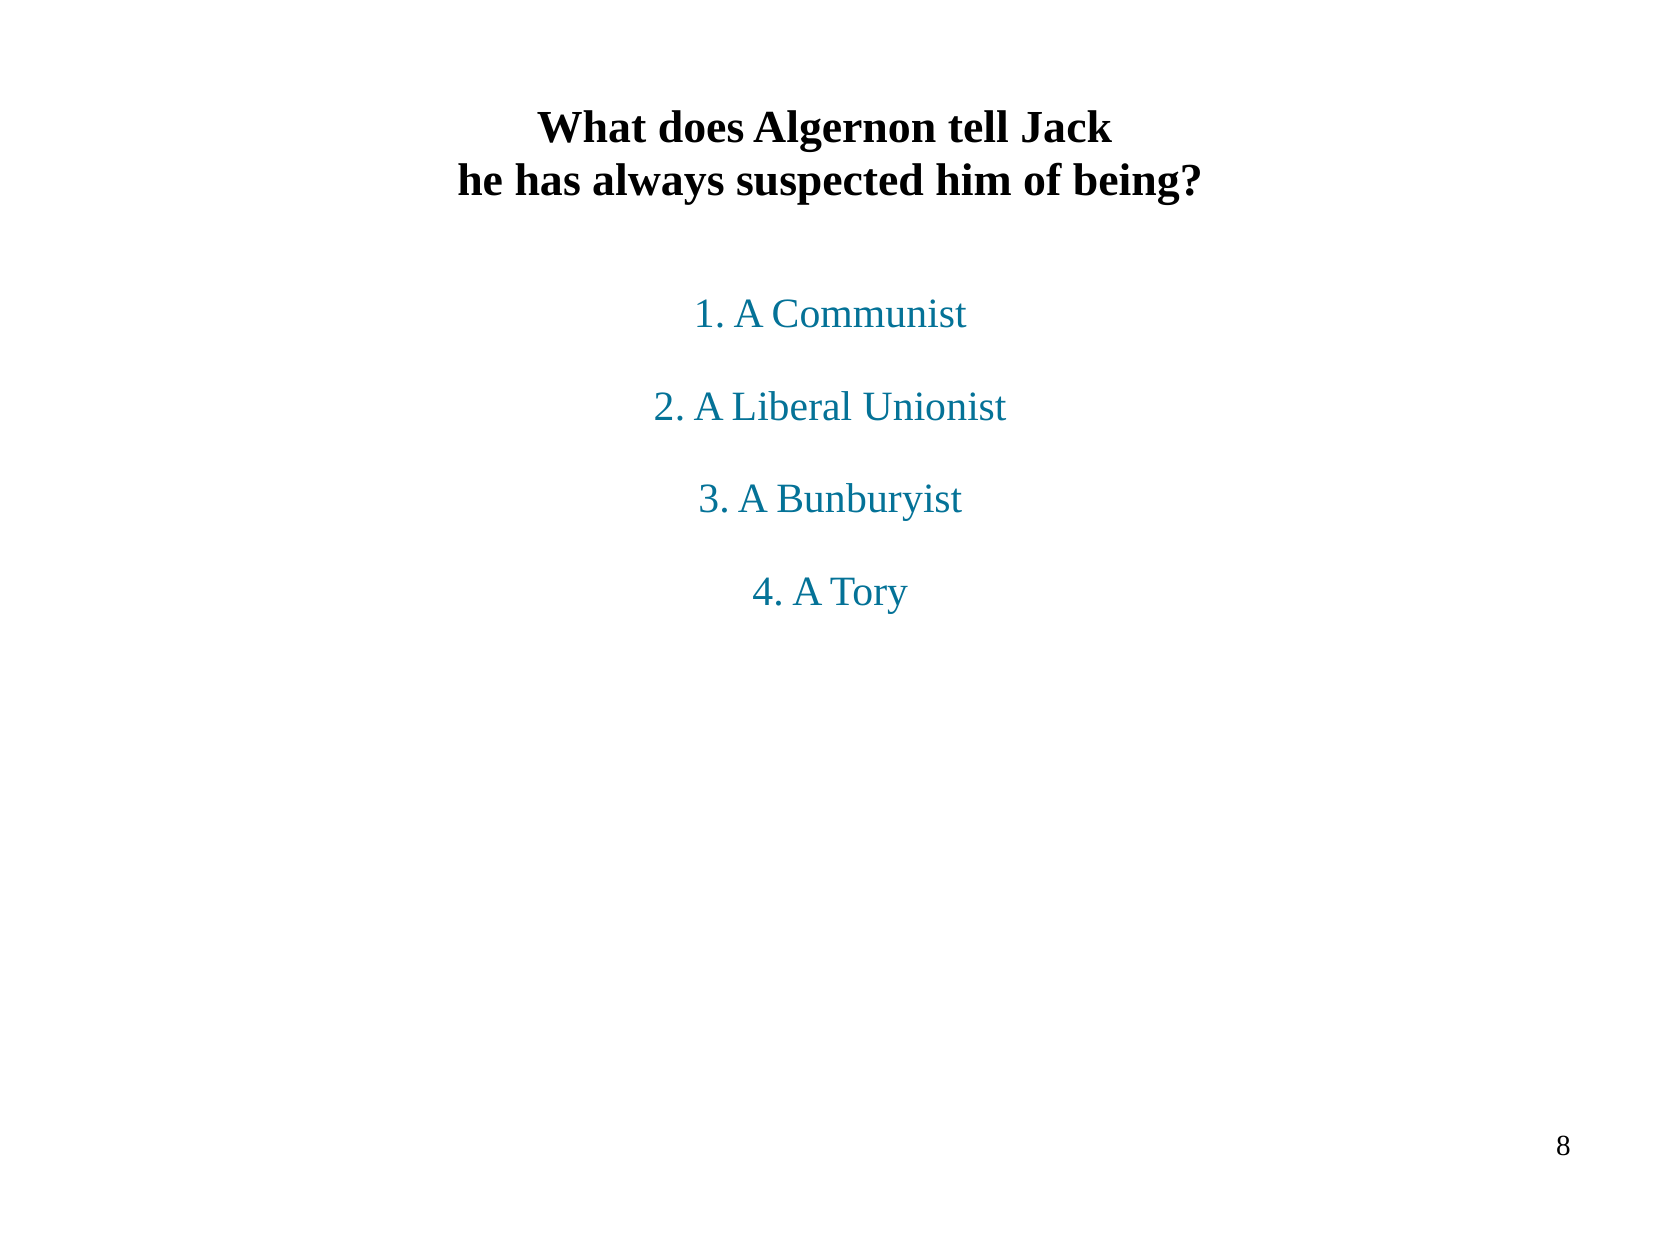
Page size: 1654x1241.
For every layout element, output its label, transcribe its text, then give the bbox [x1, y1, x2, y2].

list 1. A Communist 2. A Liberal Unionist 3. A Bunburyist 4. A Tory [289, 290, 1372, 1090]
title What does Algernon tell Jack he has always suspected him of being? [289, 49, 1372, 257]
